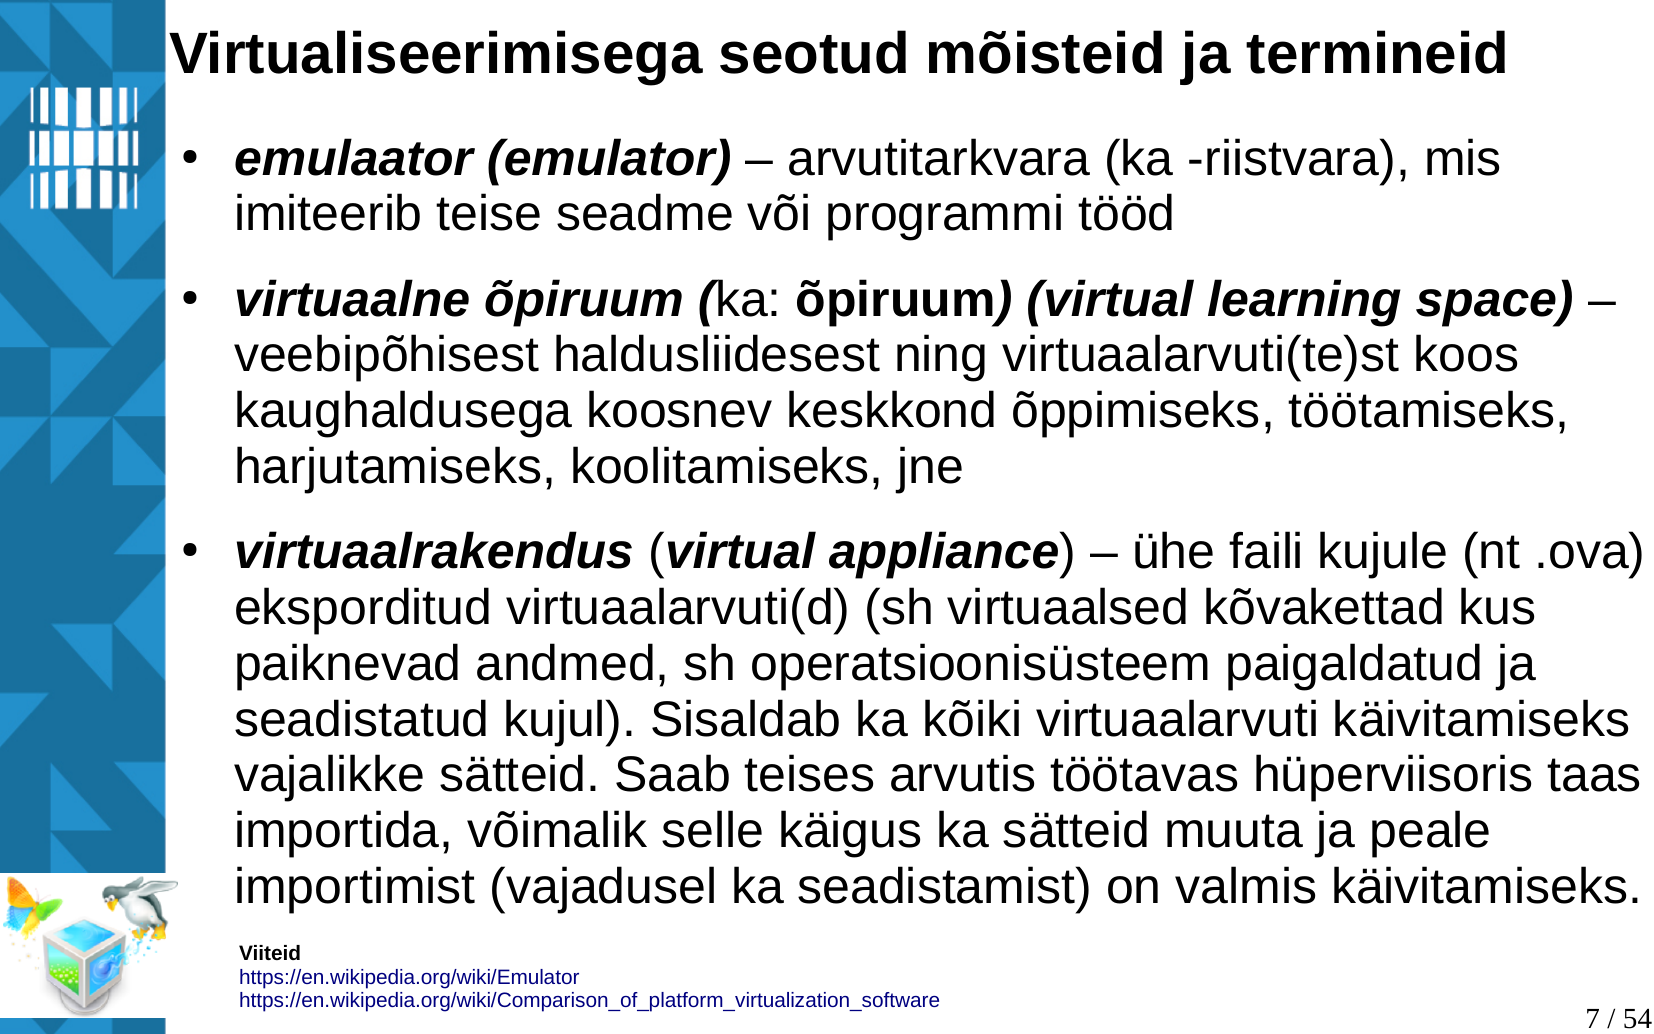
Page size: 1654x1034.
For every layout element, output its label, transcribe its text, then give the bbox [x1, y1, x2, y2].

list emulaator (emulator) – arvutitarkvara (ka -riistvara), mis imiteerib teise seadme või programmi tööd virtuaalne õpiruum (ka: õpiruum) (virtual learning space) – veebipõhisest haldusliidesest ning virtuaalarvuti(te)st koos kaughaldusega koosnev keskkond õppimiseks, töötamiseks, harjutamiseks, koolitamiseks, jne virtuaalrakendus (virtual appliance) – ühe faili kujule (nt .ova) eksporditud virtuaalarvuti(d) (sh virtuaalsed kõvakettad kus paiknevad andmed, sh operatsioonisüsteem paigaldatud ja seadistatud kujul). Sisaldab ka kõiki virtuaalarvuti käivitamiseks vajalikke sätteid. Saab teises arvutis töötavas hüperviisoris taas importida, võimalik selle käigus ka sätteid muuta ja peale importimist (vajadusel ka seadistamist) on valmis käivitamiseks. [163, 129, 1648, 997]
picture [0, 873, 183, 1019]
title Virtualiseerimisega seotud mõisteid ja termineid [169, 11, 1571, 95]
text_box Viiteid https://en.wikipedia.org/wiki/Emulator https://en.wikipedia.org/wiki/Comparison_of_platform_virtualization_software [224, 934, 969, 1020]
